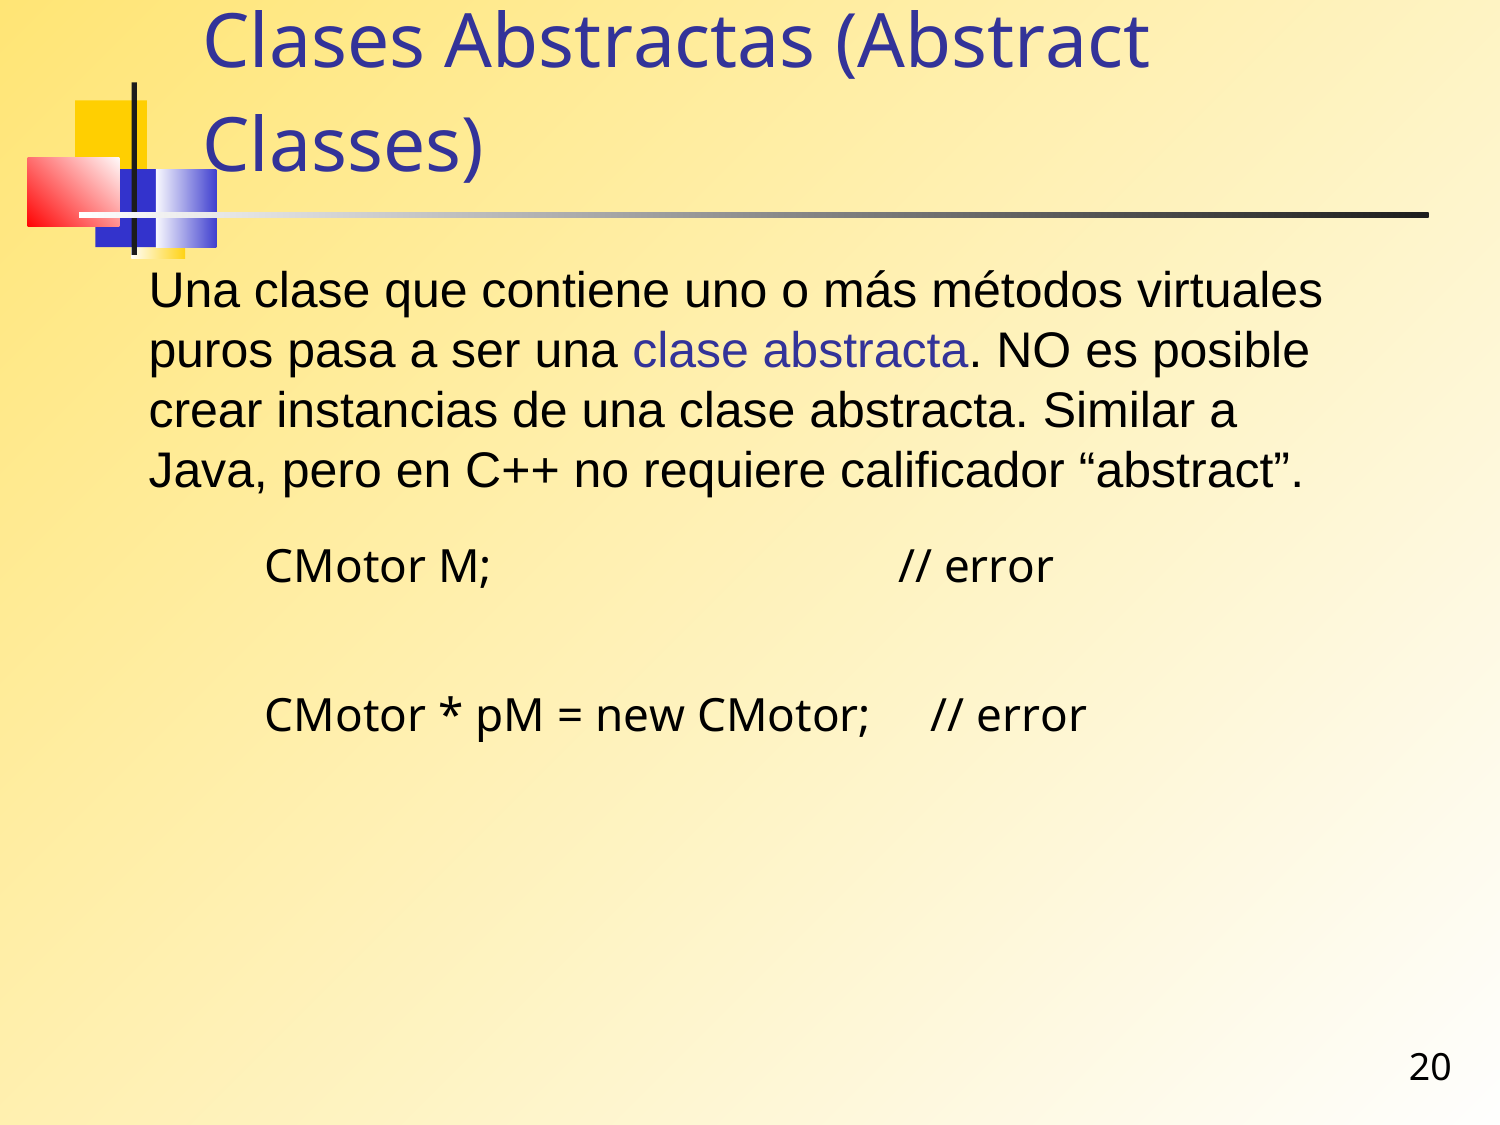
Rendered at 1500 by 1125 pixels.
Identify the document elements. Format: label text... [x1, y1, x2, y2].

text_box Una clase que contiene uno o más métodos virtuales puros pasa a ser una clase abstracta. NO es posible crear instancias de una clase abstracta. Similar a Java, pero en C++ no requiere calificador “abstract”. [124, 249, 1363, 506]
list CMotor M; // error CMotor * pM = new CMotor; // error [249, 524, 1463, 1013]
title Clases Abstractas (Abstract Classes)‏ [187, 37, 1466, 201]
